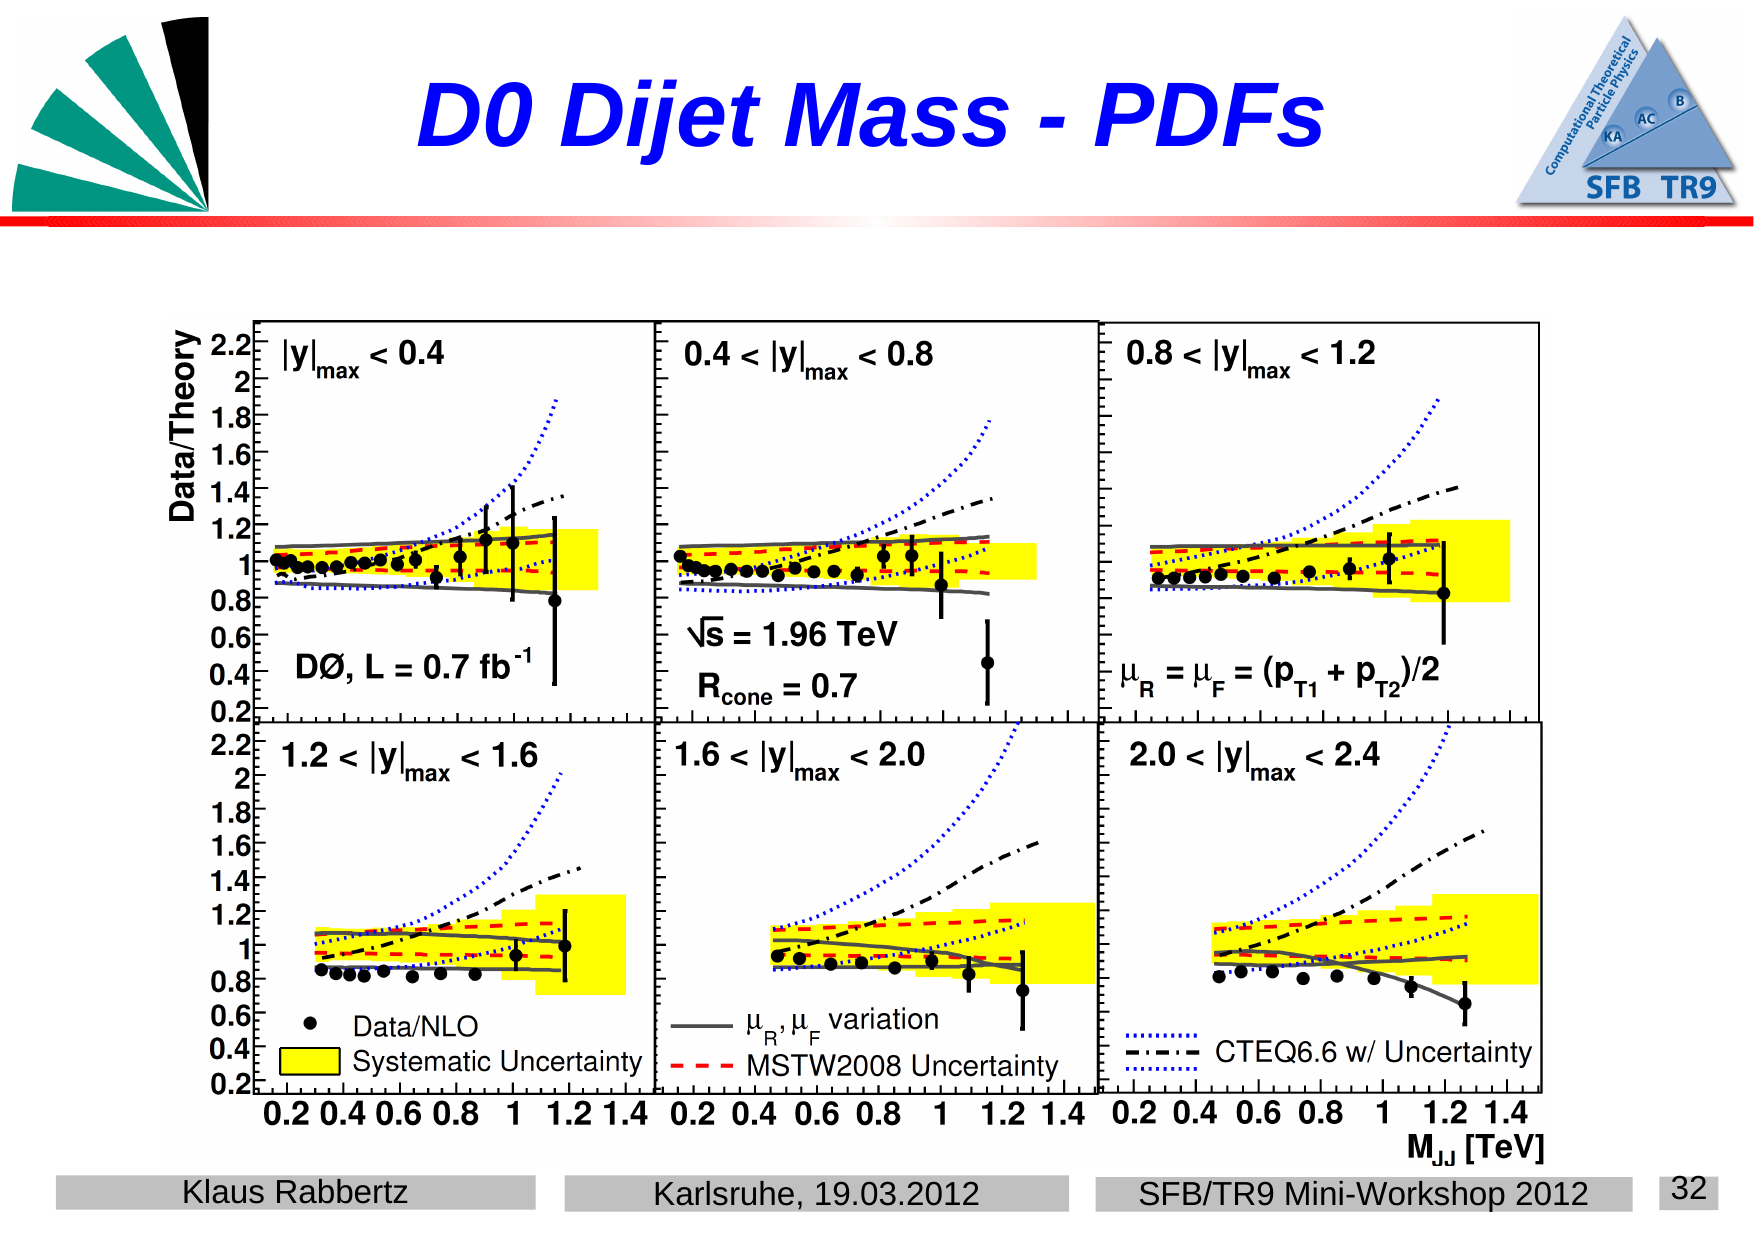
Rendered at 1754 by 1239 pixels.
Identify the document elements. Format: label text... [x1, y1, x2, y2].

title D0 Dijet Mass - PDFs [220, 16, 1525, 213]
picture [12, 17, 209, 214]
picture [166, 316, 1548, 1166]
picture [1511, 11, 1743, 213]
